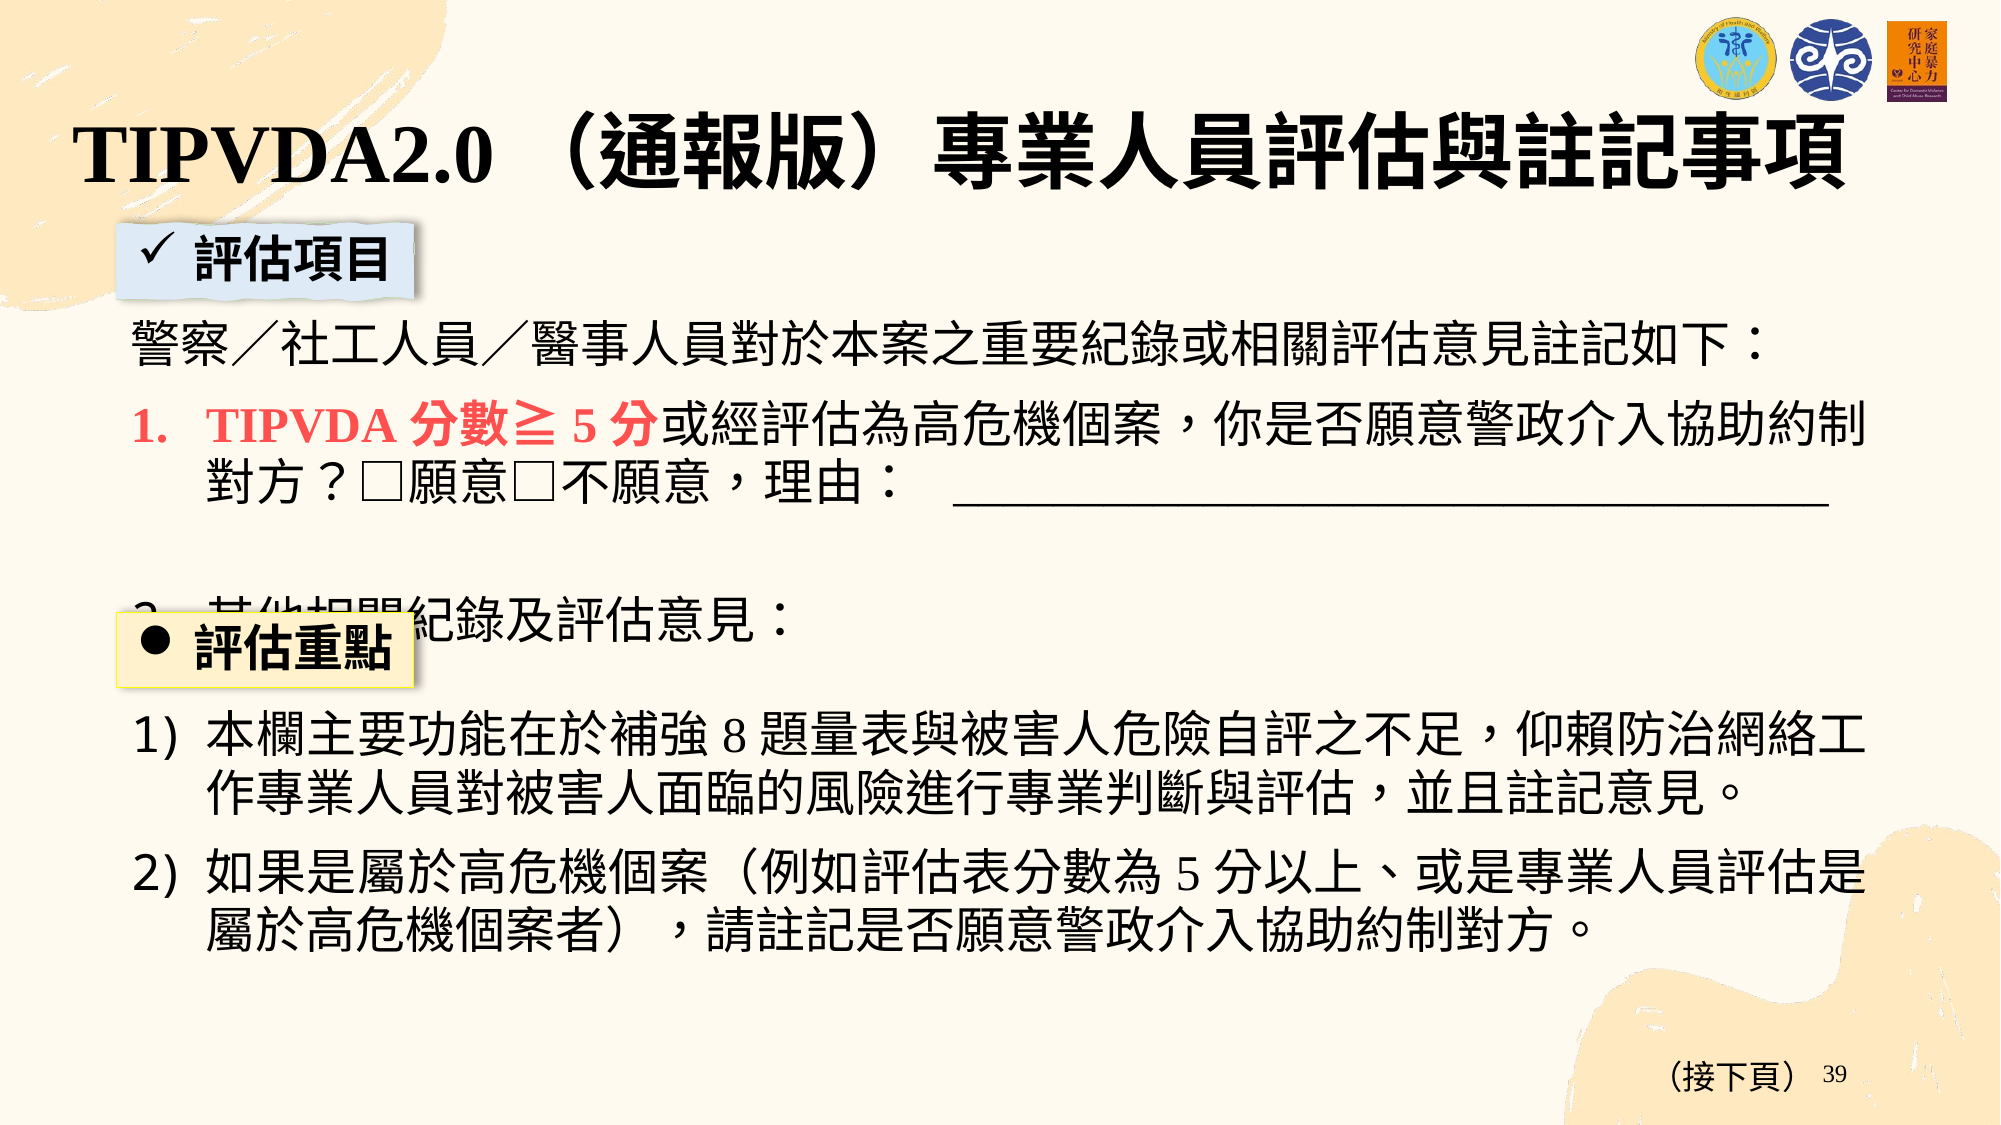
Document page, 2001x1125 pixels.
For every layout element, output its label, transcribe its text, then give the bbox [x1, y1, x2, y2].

picture [1695, 17, 1947, 47]
text_box 評估項目 [268, 265, 283, 274]
text_box （接下頁） [1603, 1015, 1831, 1111]
picture [0, 0, 478, 354]
picture [1480, 799, 2001, 1125]
title TIPVDA2.0（通報版）專業人員評估與註記事項 [57, 47, 2000, 265]
text_box 本欄主要功能在於補強8題量表與被害人危險自評之不足，仰賴防治網絡工作專業人員對被害人面臨的風險進行專業判斷與評估，並且註記意見。 如果是屬於高危機個案（例如評估表分數為5分以上、或是專業人員評估是屬於高危機個案者），請註記是否願意警政介入協助約制對方。 [116, 696, 1883, 1024]
text_box 評估項目 [116, 265, 415, 302]
text_box 評估項目 [356, 266, 379, 272]
list 評估重點 [116, 612, 414, 688]
text_box 警察／社工人員／醫事人員對於本案之重要紀錄或相關評估意見註記如下： TIPVDA分數≧5分或經評估為高危機個案，你是否願意警政介入協助約制對方？□願意□不願意，理由： ___________________________________ 其他相關紀錄及評估意見： [116, 307, 1883, 447]
